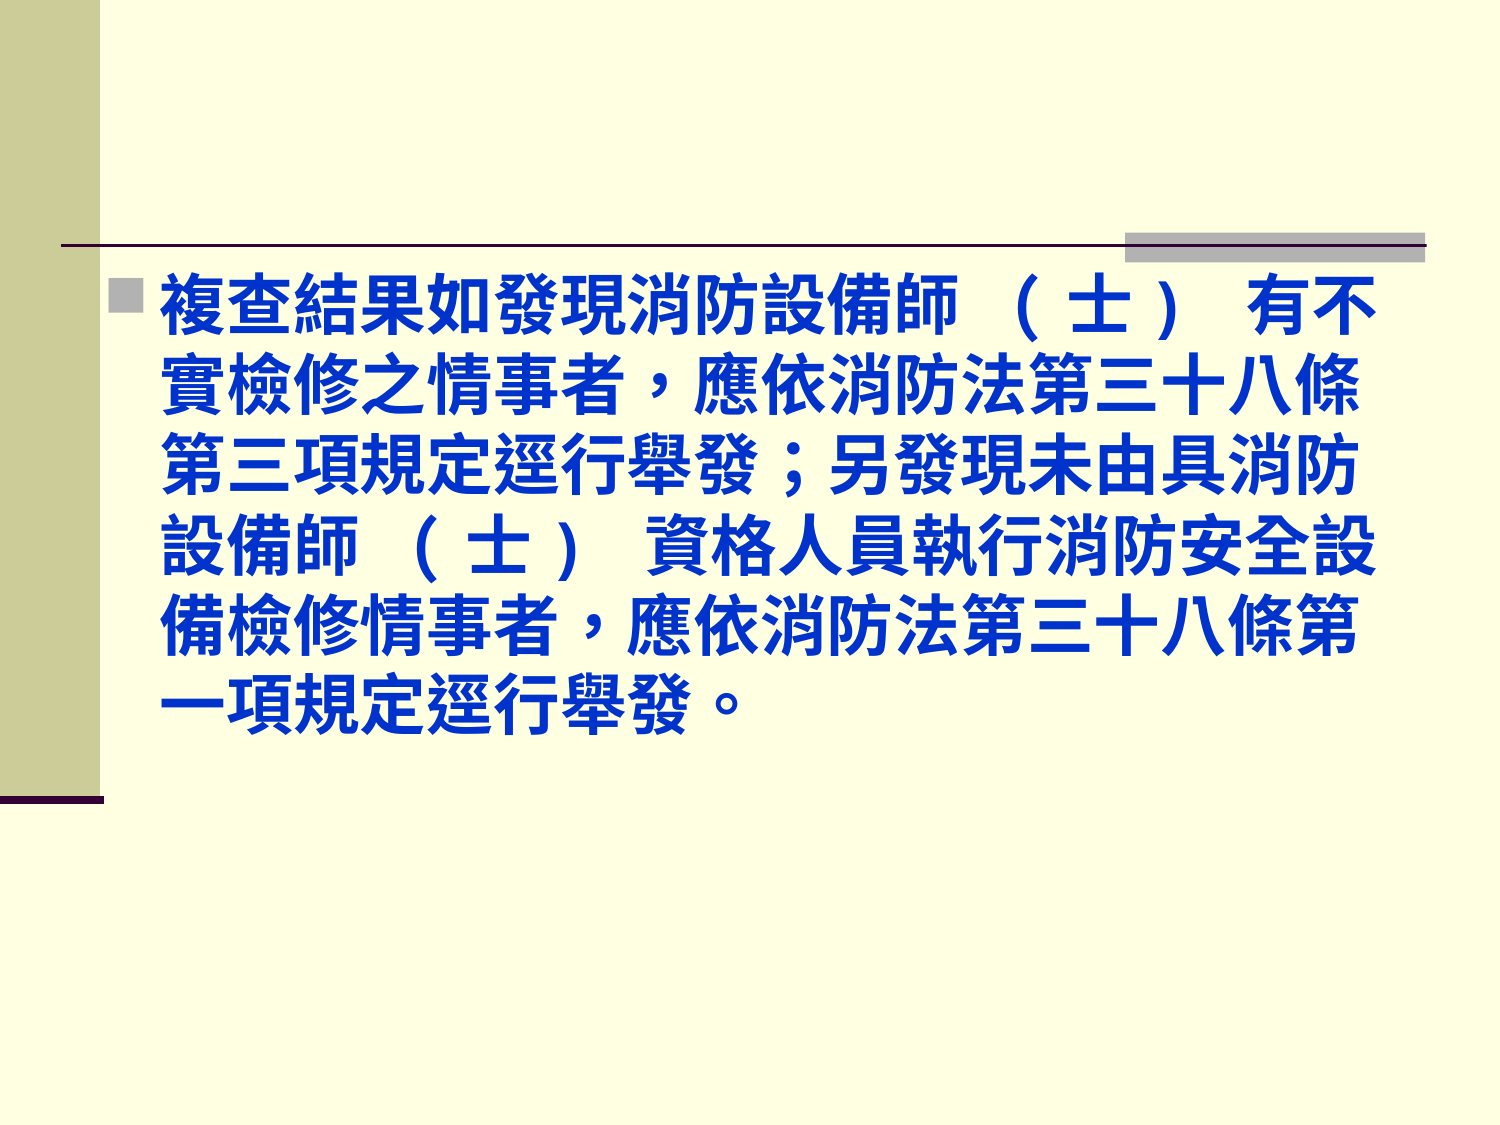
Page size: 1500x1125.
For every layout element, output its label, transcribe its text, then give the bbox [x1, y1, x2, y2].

list 複查結果如發現消防設備師 (士) 有不實檢修之情事者，應依消防法第三十八條第三項規定逕行舉發；另發現未由具消防設備師 (士) 資格人員執行消防安全設備檢修情事者，應依消防法第三十八條第一項規定逕行舉發。 [88, 255, 1437, 787]
